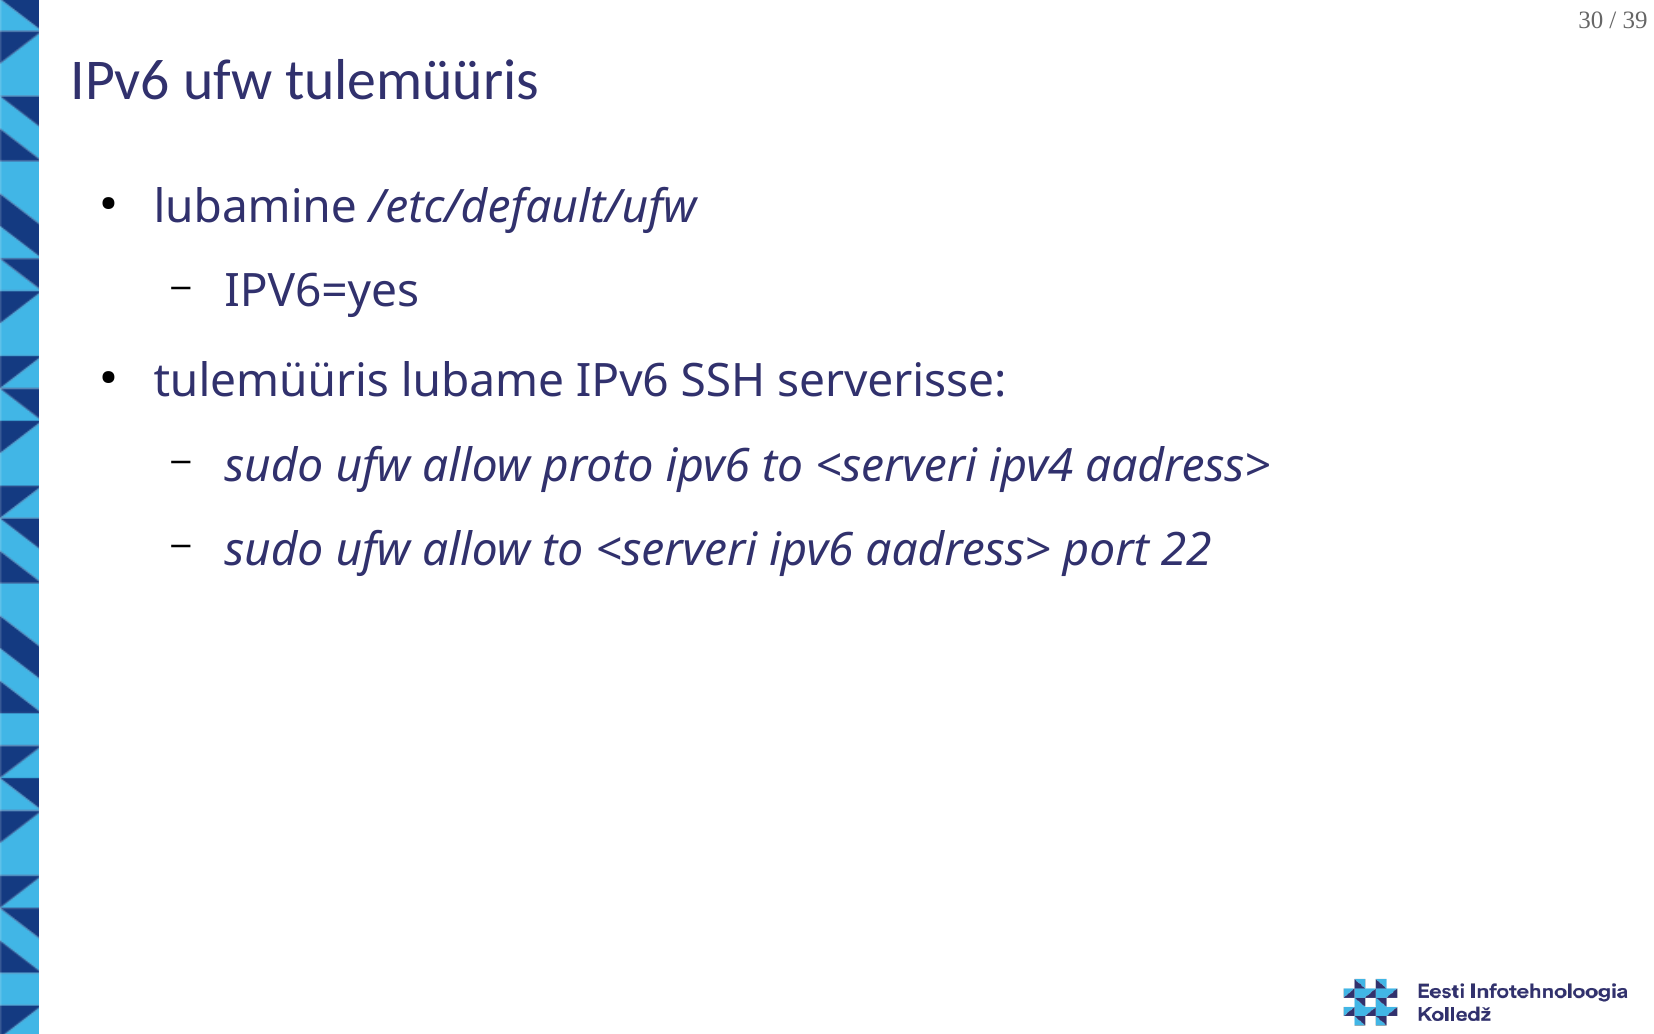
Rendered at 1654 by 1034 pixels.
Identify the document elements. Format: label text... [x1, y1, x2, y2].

title IPv6 ufw tulemüüris [70, 41, 1630, 130]
list lubamine /etc/default/ufw IPV6=yes tulemüüris lubame IPv6 SSH serverisse: sudo ufw allow proto ipv6 to <serveri ipv4 aadress> sudo ufw allow to <serveri ipv6 aadress> port 22 [82, 172, 1625, 768]
